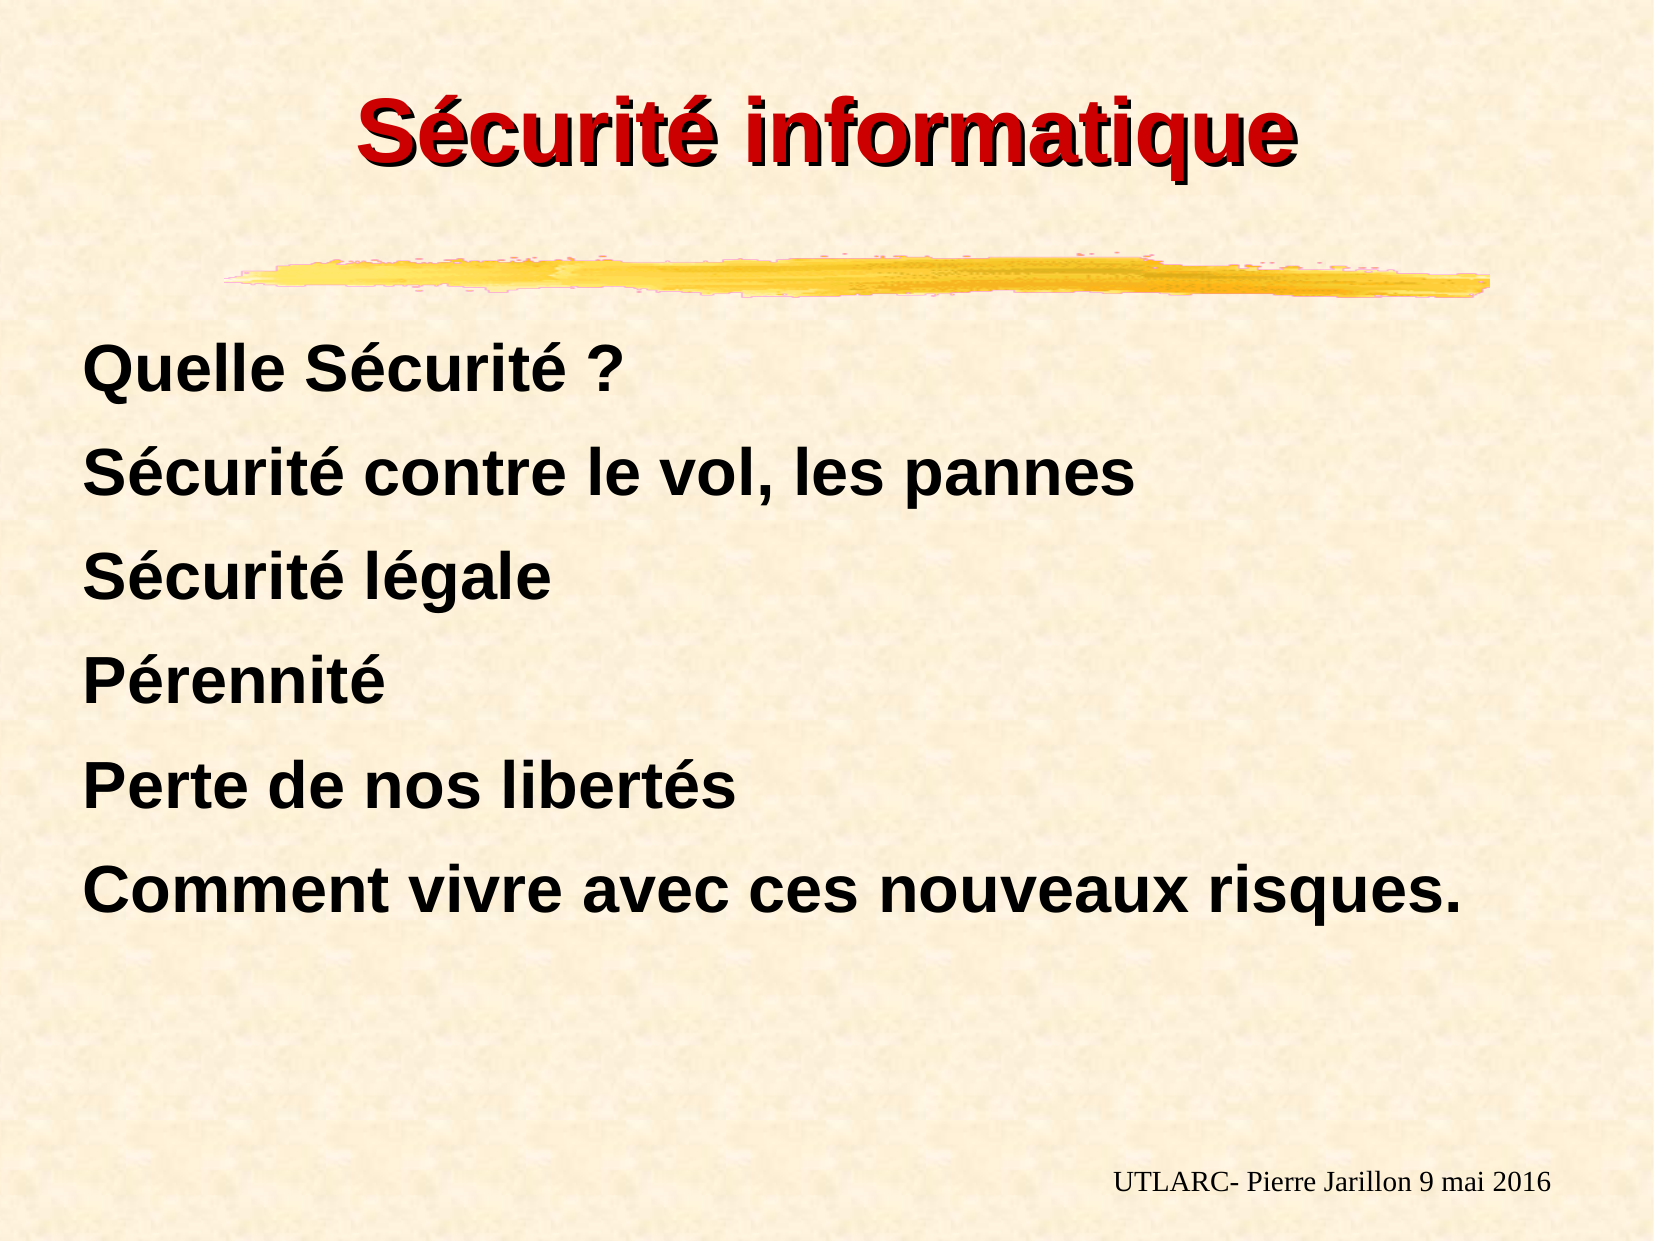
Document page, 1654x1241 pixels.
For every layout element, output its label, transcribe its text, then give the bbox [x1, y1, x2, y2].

title Sécurité informatique [82, 49, 1571, 213]
picture [0, 0, 1654, 1241]
list Quelle Sécurité ? Sécurité contre le vol, les pannes Sécurité légale Pérennité Perte de nos libertés Comment vivre avec ces nouveaux risques. [82, 330, 1571, 1010]
